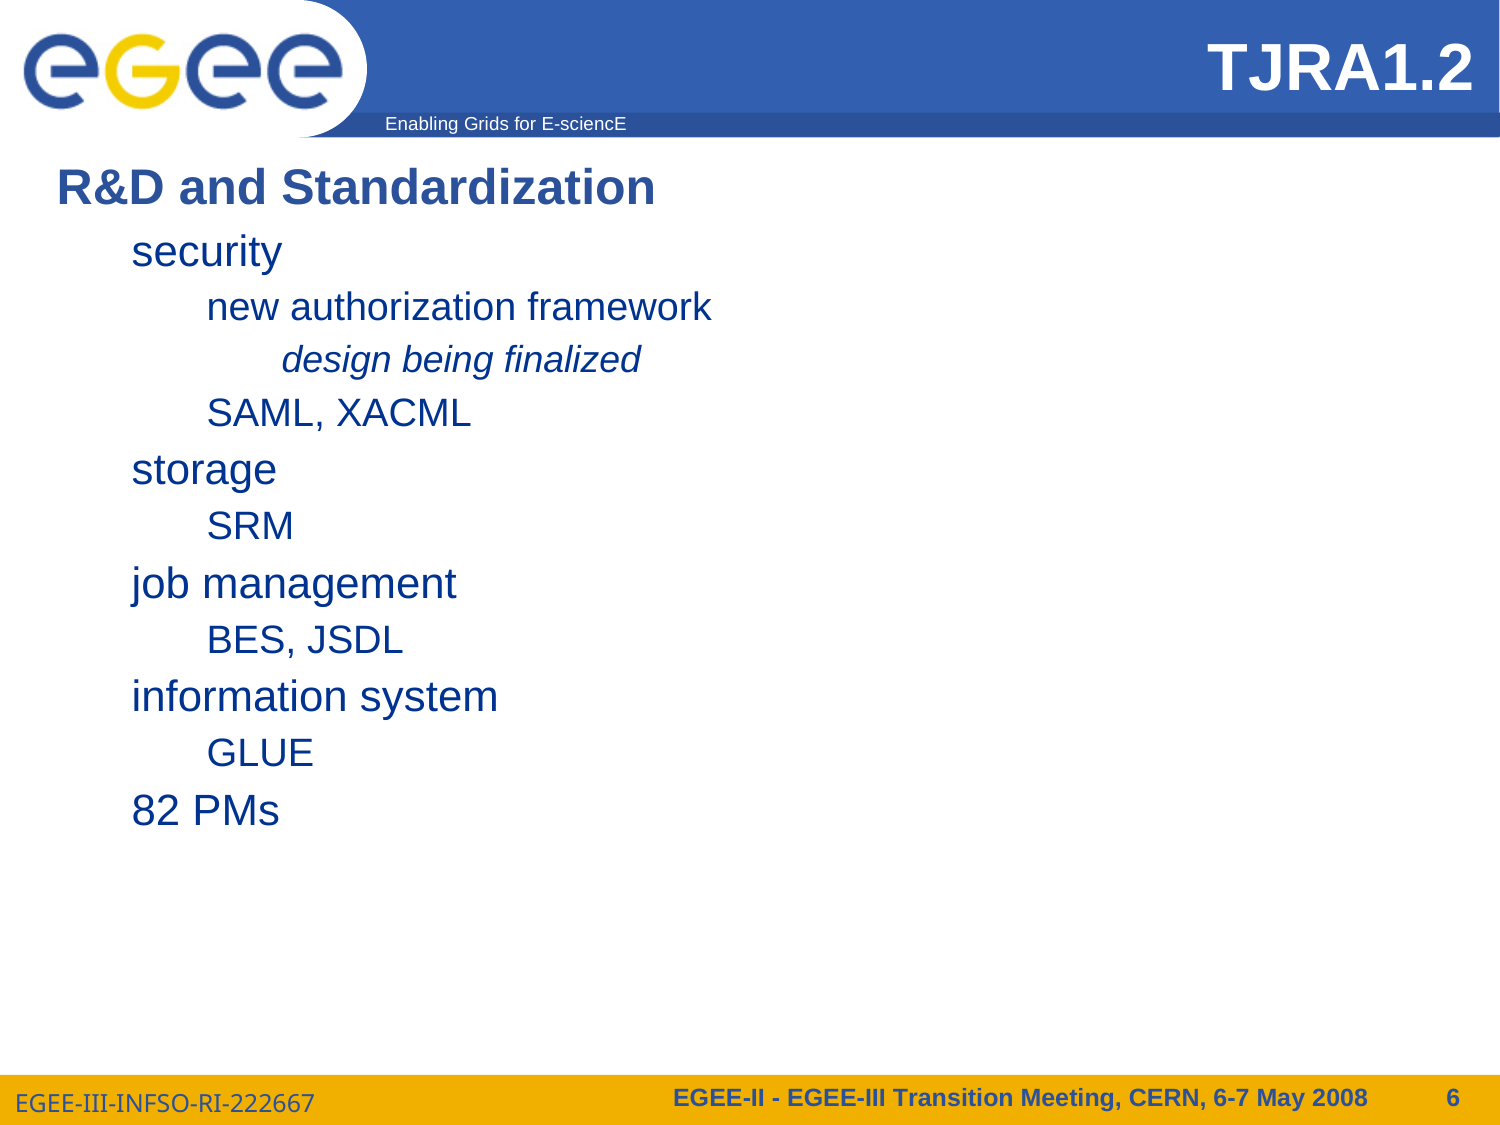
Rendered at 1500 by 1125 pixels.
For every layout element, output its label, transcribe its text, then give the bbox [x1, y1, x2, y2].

title TJRA1.2 [369, 0, 1475, 148]
list R&D and Standardization security new authorization framework design being finalized SAML, XACML storage SRM job management BES, JSDL information system GLUE 82 PMs [56, 159, 1466, 1036]
picture [18, 30, 349, 112]
